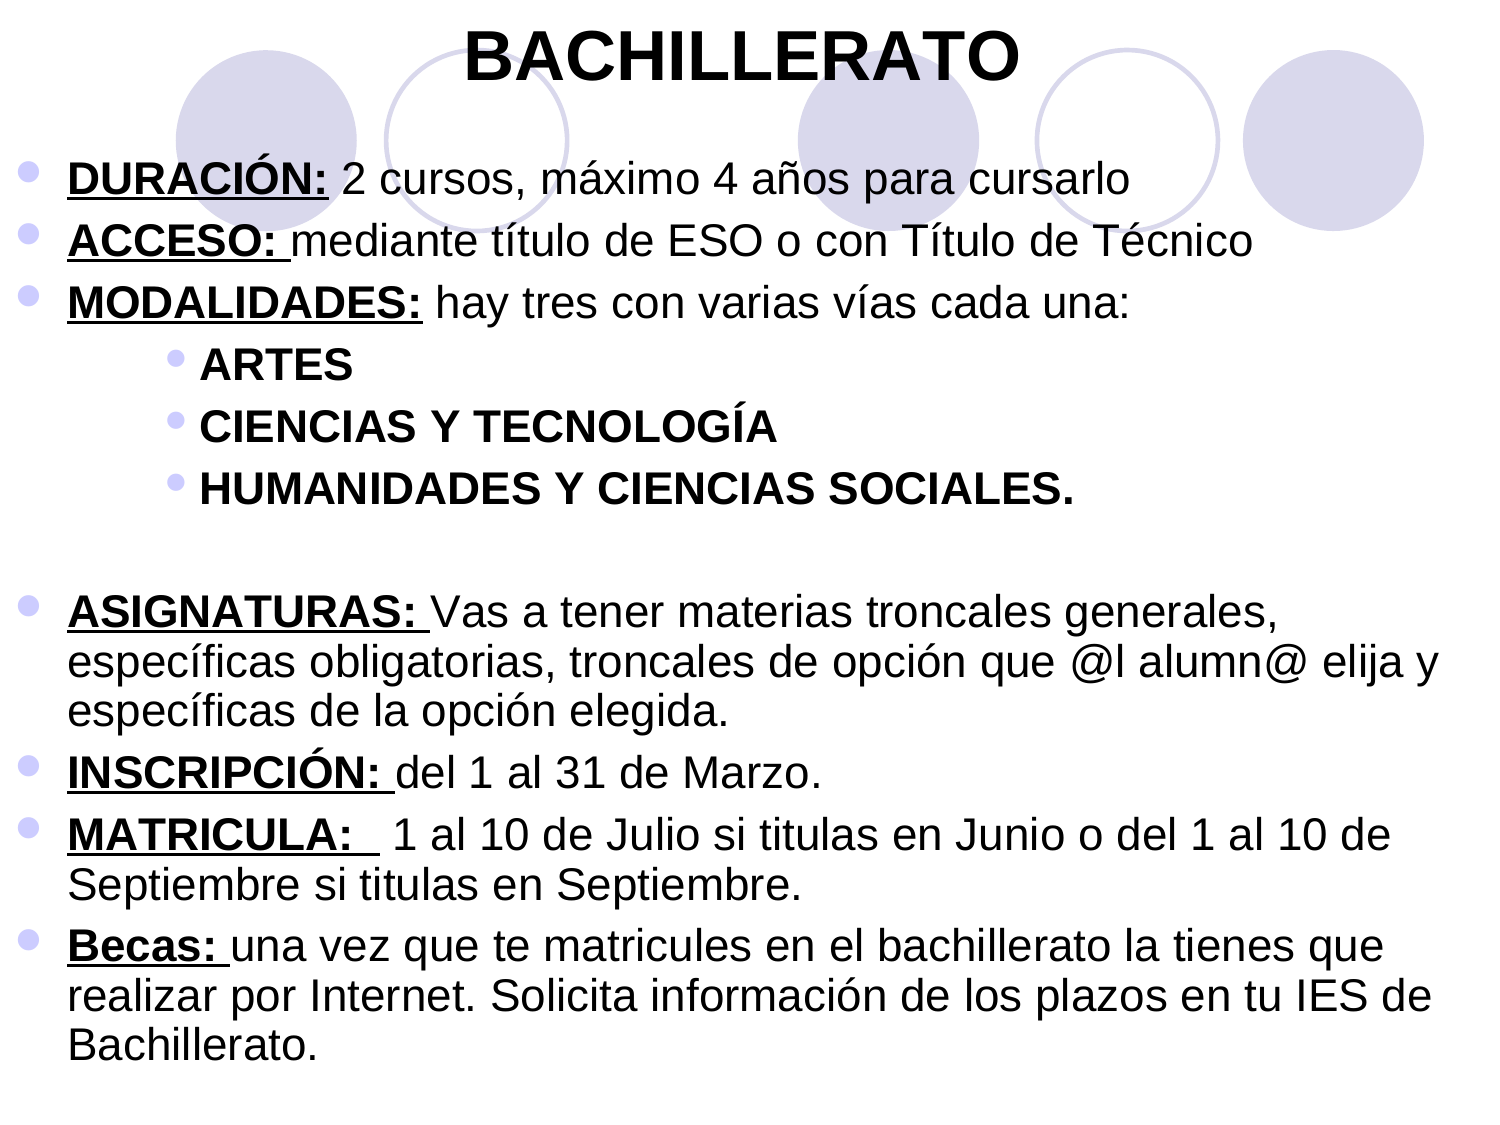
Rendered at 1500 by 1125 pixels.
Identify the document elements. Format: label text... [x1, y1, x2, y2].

text_box BACHILLERATO [67, 0, 1418, 104]
text_box DURACIÓN: 2 cursos, máximo 4 años para cursarlo ACCESO: mediante título de ESO o con Título de Técnico MODALIDADES: hay tres con varias vías cada una: ARTES CIENCIAS Y TECNOLOGÍA HUMANIDADES Y CIENCIAS SOCIALES. ASIGNATURAS: Vas a tener materias troncales generales, específicas obligatorias, troncales de opción que @l alumn@ elija y específicas de la opción elegida. INSCRIPCIÓN: del 1 al 31 de Marzo. MATRICULA: 1 al 10 de Julio si titulas en Junio o del 1 al 10 de Septiembre si titulas en Septiembre. Becas: una vez que te matricules en el bachillerato la tienes que realizar por Internet. Solicita información de los plazos en tu IES de Bachillerato. [0, 147, 1500, 1125]
